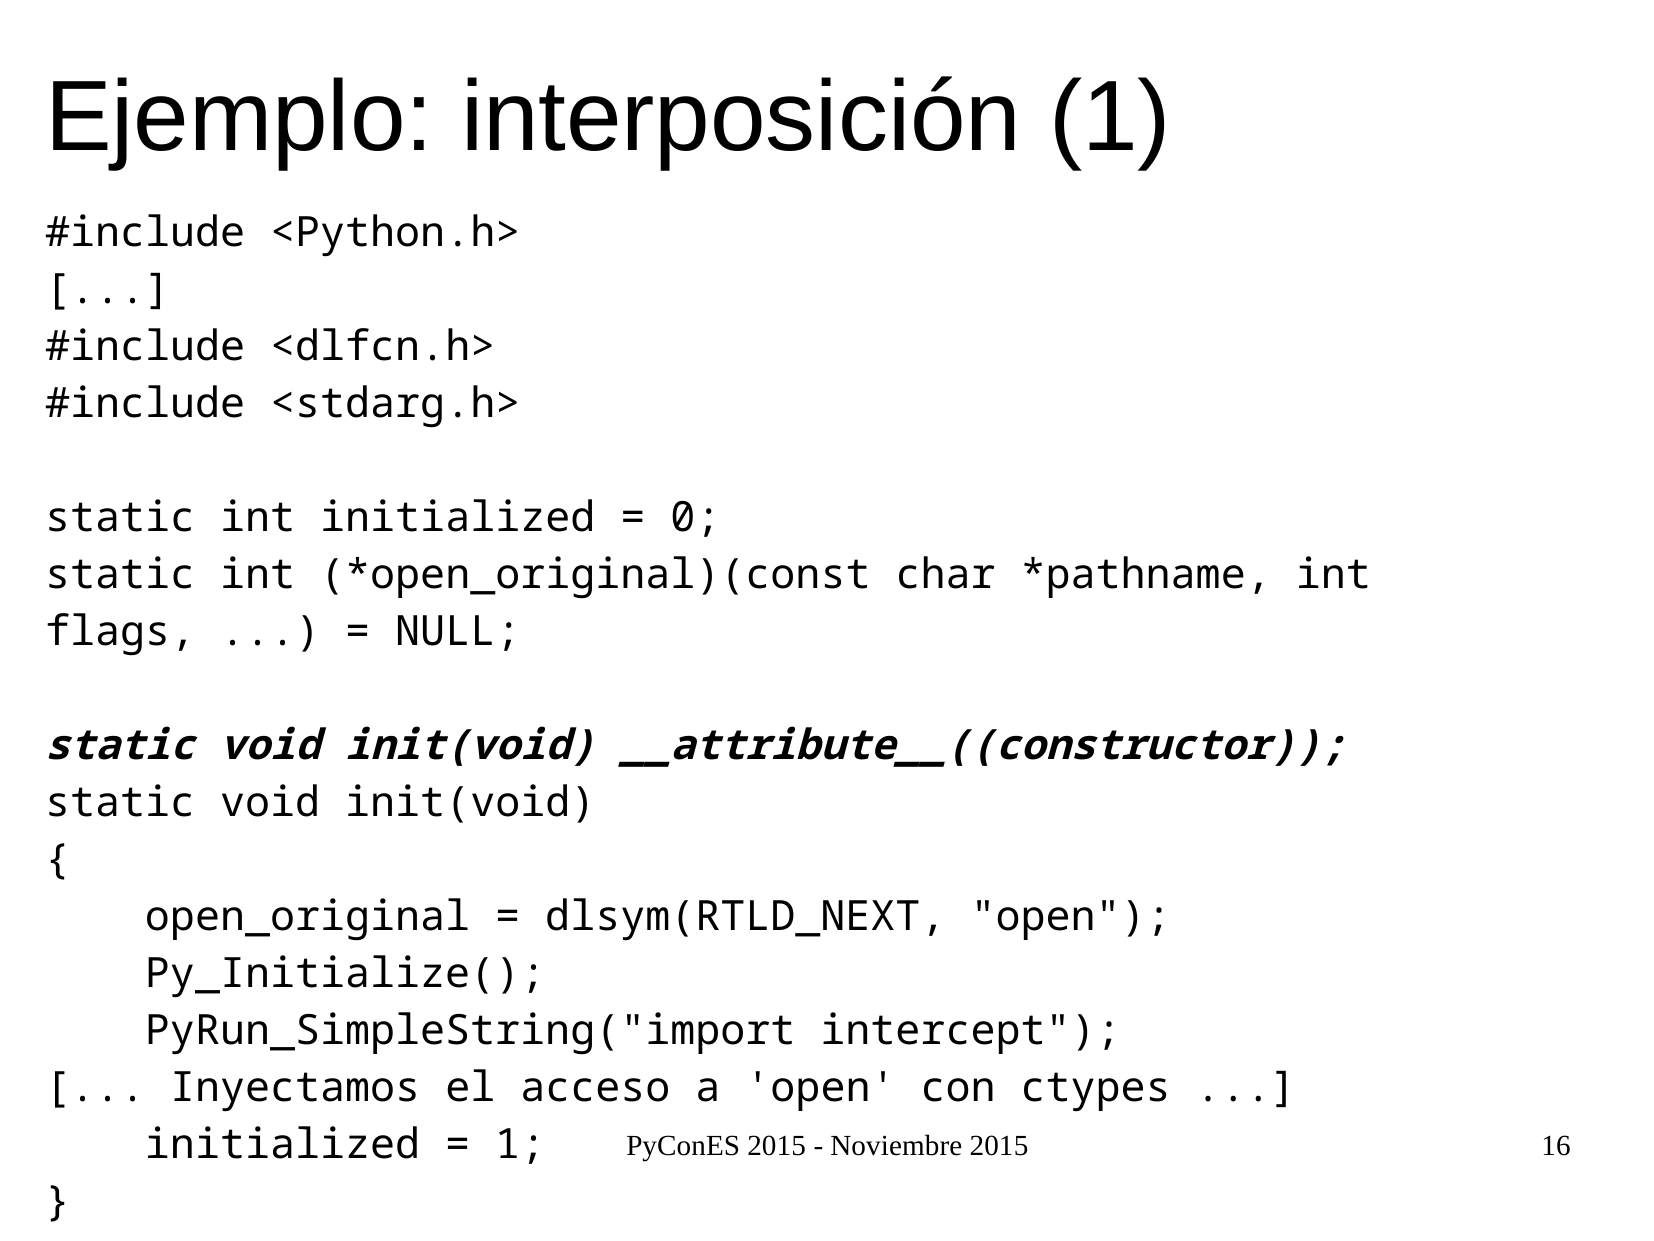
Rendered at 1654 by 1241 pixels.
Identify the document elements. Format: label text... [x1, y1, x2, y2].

subtitle Ejemplo: interposición (1) #include <Python.h> [...] #include <dlfcn.h> #include <stdarg.h> static int initialized = 0; static int (*open_original)(const char *pathname, int flags, ...) = NULL; static void init(void) __attribute__((constructor)); static void init(void) { open_original = dlsym(RTLD_NEXT, "open"); Py_Initialize(); PyRun_SimpleString("import intercept"); [... Inyectamos el acceso a 'open' con ctypes ...] initialized = 1; } [45, 60, 1606, 1126]
